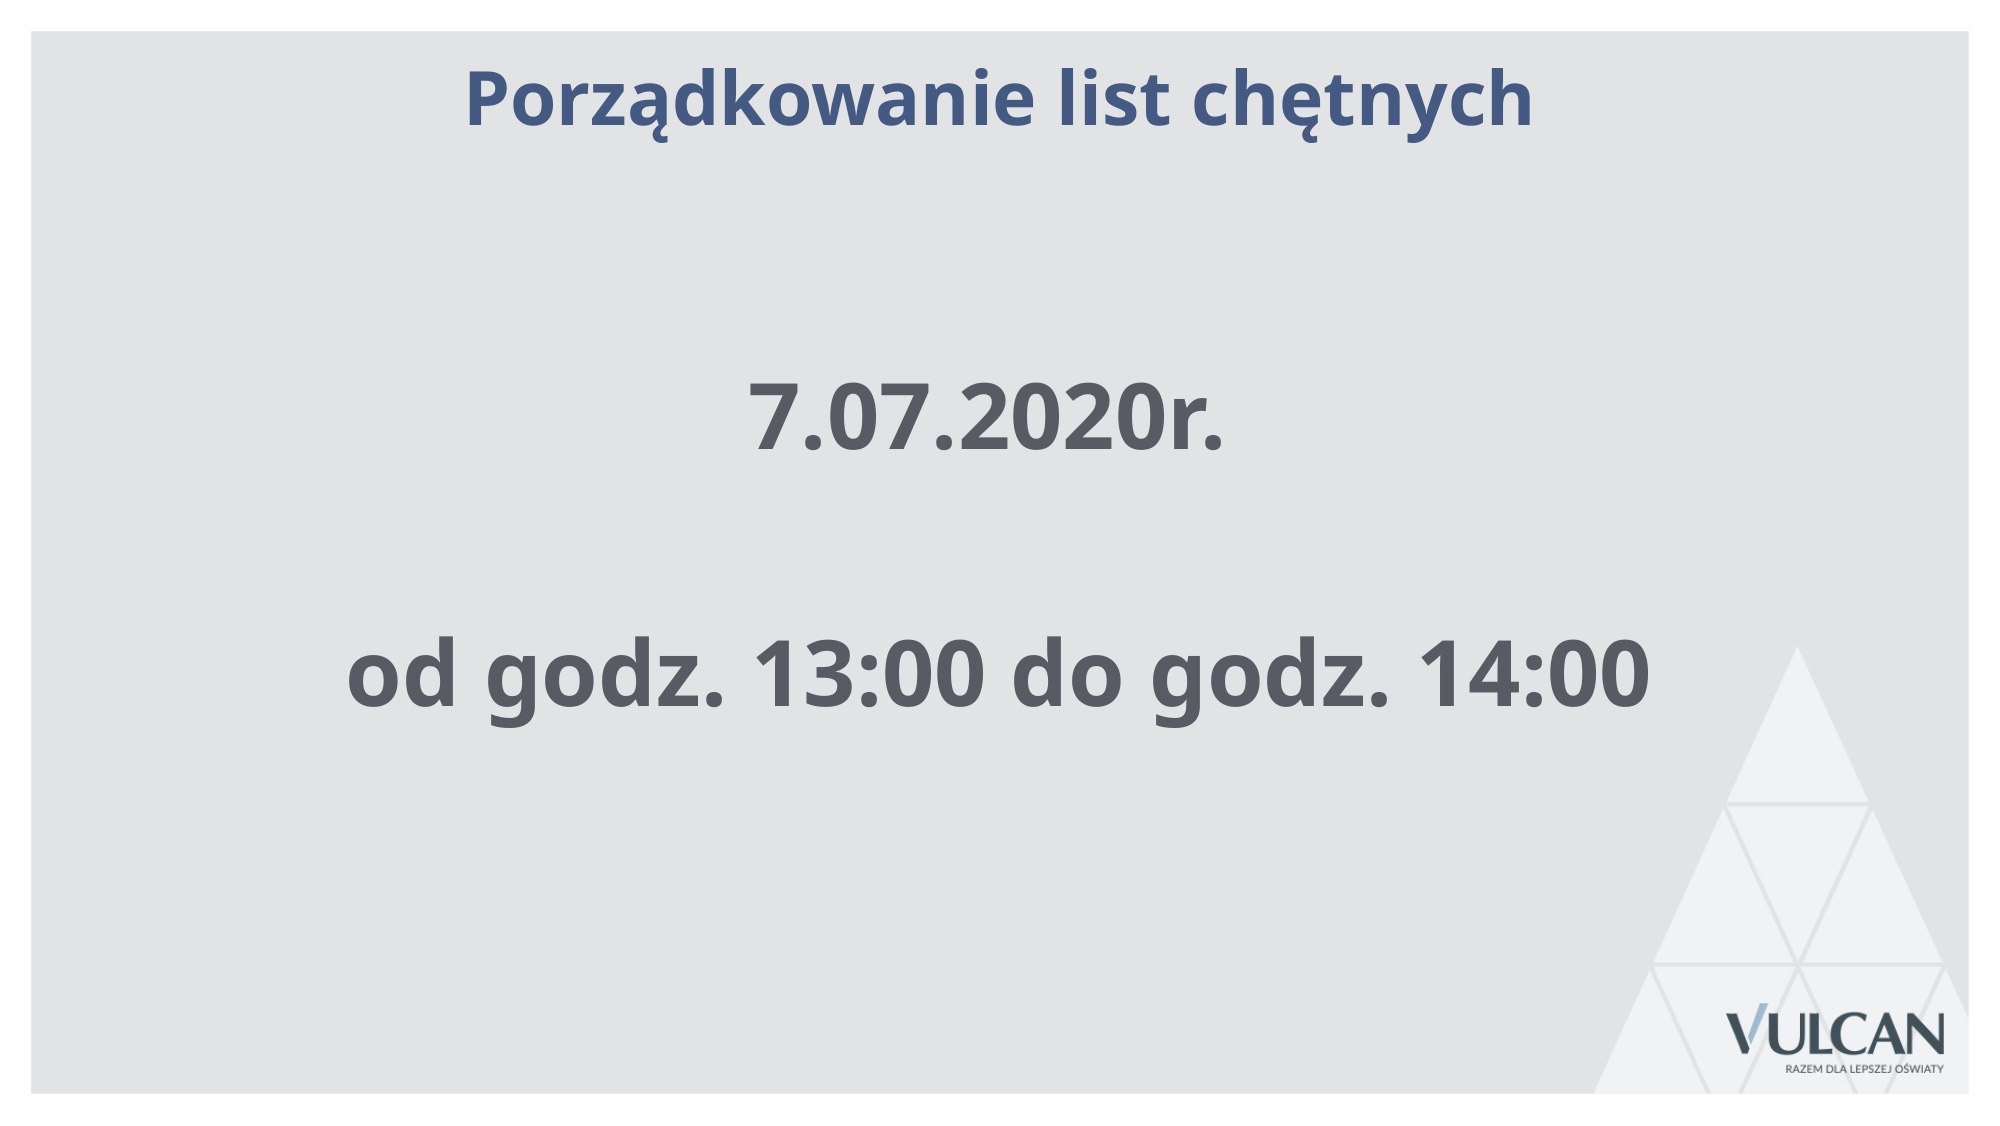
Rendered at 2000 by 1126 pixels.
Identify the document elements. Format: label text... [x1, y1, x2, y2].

picture [0, 0, 2000, 1125]
text_box Porządkowanie list chętnych 7.07.2020r. od godz. 13:00 do godz. 14:00 [184, 42, 1815, 179]
